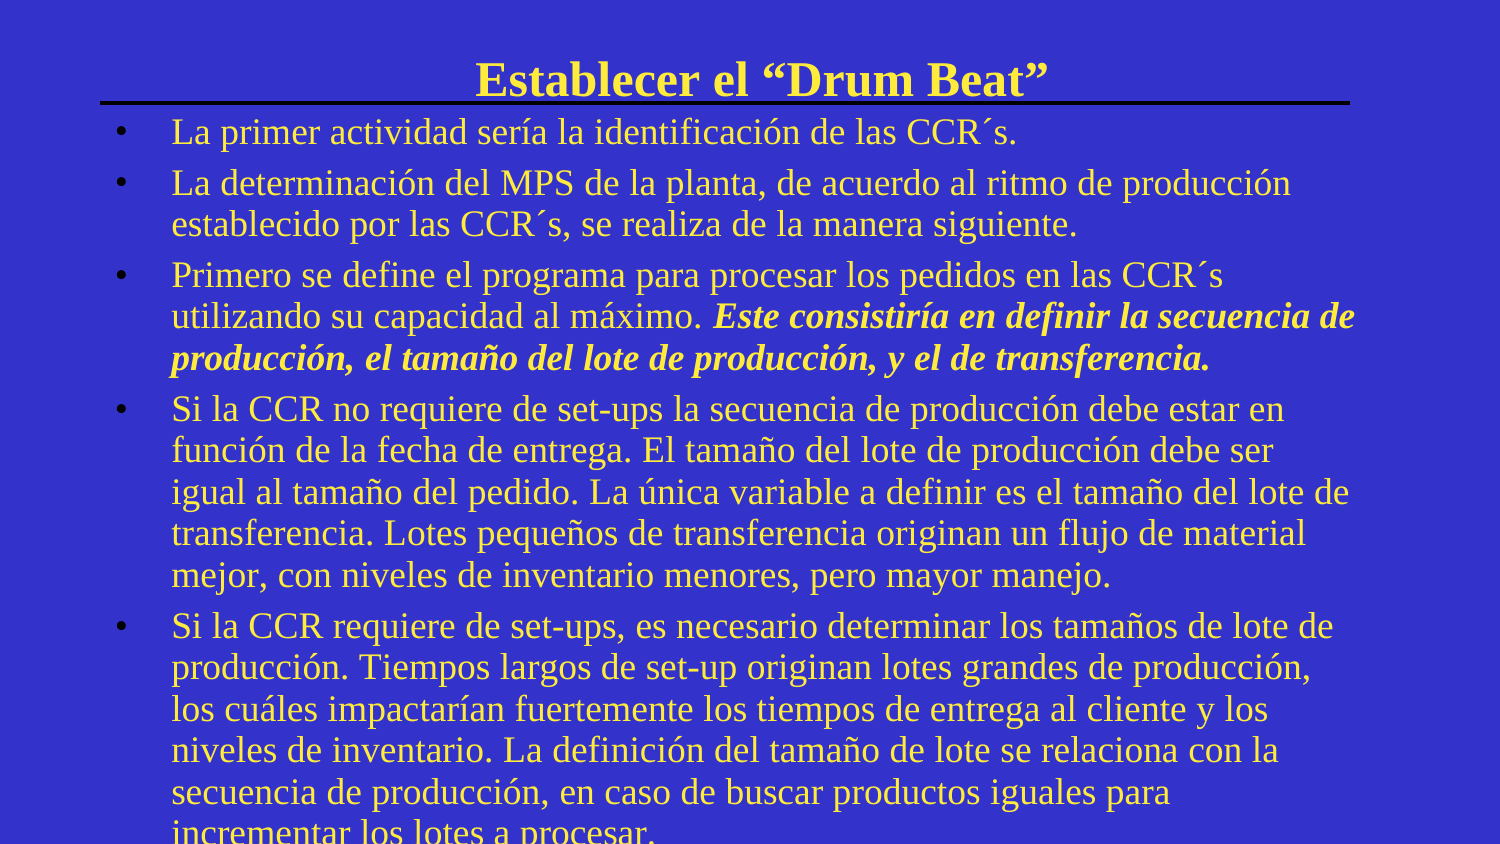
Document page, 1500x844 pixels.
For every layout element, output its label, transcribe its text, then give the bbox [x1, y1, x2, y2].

list La primer actividad sería la identificación de las CCR´s. La determinación del MPS de la planta, de acuerdo al ritmo de producción establecido por las CCR´s, se realiza de la manera siguiente. Primero se define el programa para procesar los pedidos en las CCR´s utilizando su capacidad al máximo. Este consistiría en definir la secuencia de producción, el tamaño del lote de producción, y el de transferencia. Si la CCR no requiere de set-ups la secuencia de producción debe estar en función de la fecha de entrega. El tamaño del lote de producción debe ser igual al tamaño del pedido. La única variable a definir es el tamaño del lote de transferencia. Lotes pequeños de transferencia originan un flujo de material mejor, con niveles de inventario menores, pero mayor manejo. Si la CCR requiere de set-ups, es necesario determinar los tamaños de lote de producción. Tiempos largos de set-up originan lotes grandes de producción, los cuáles impactarían fuertemente los tiempos de entrega al cliente y los niveles de inventario. La definición del tamaño de lote se relaciona con la secuencia de producción, en caso de buscar productos iguales para incrementar los lotes a procesar. El resto del programa (para los recursos no CCR) se desarrolla en función del anterior. [99, 103, 1375, 610]
title Establecer el “Drum Beat” [125, 9, 1401, 151]
